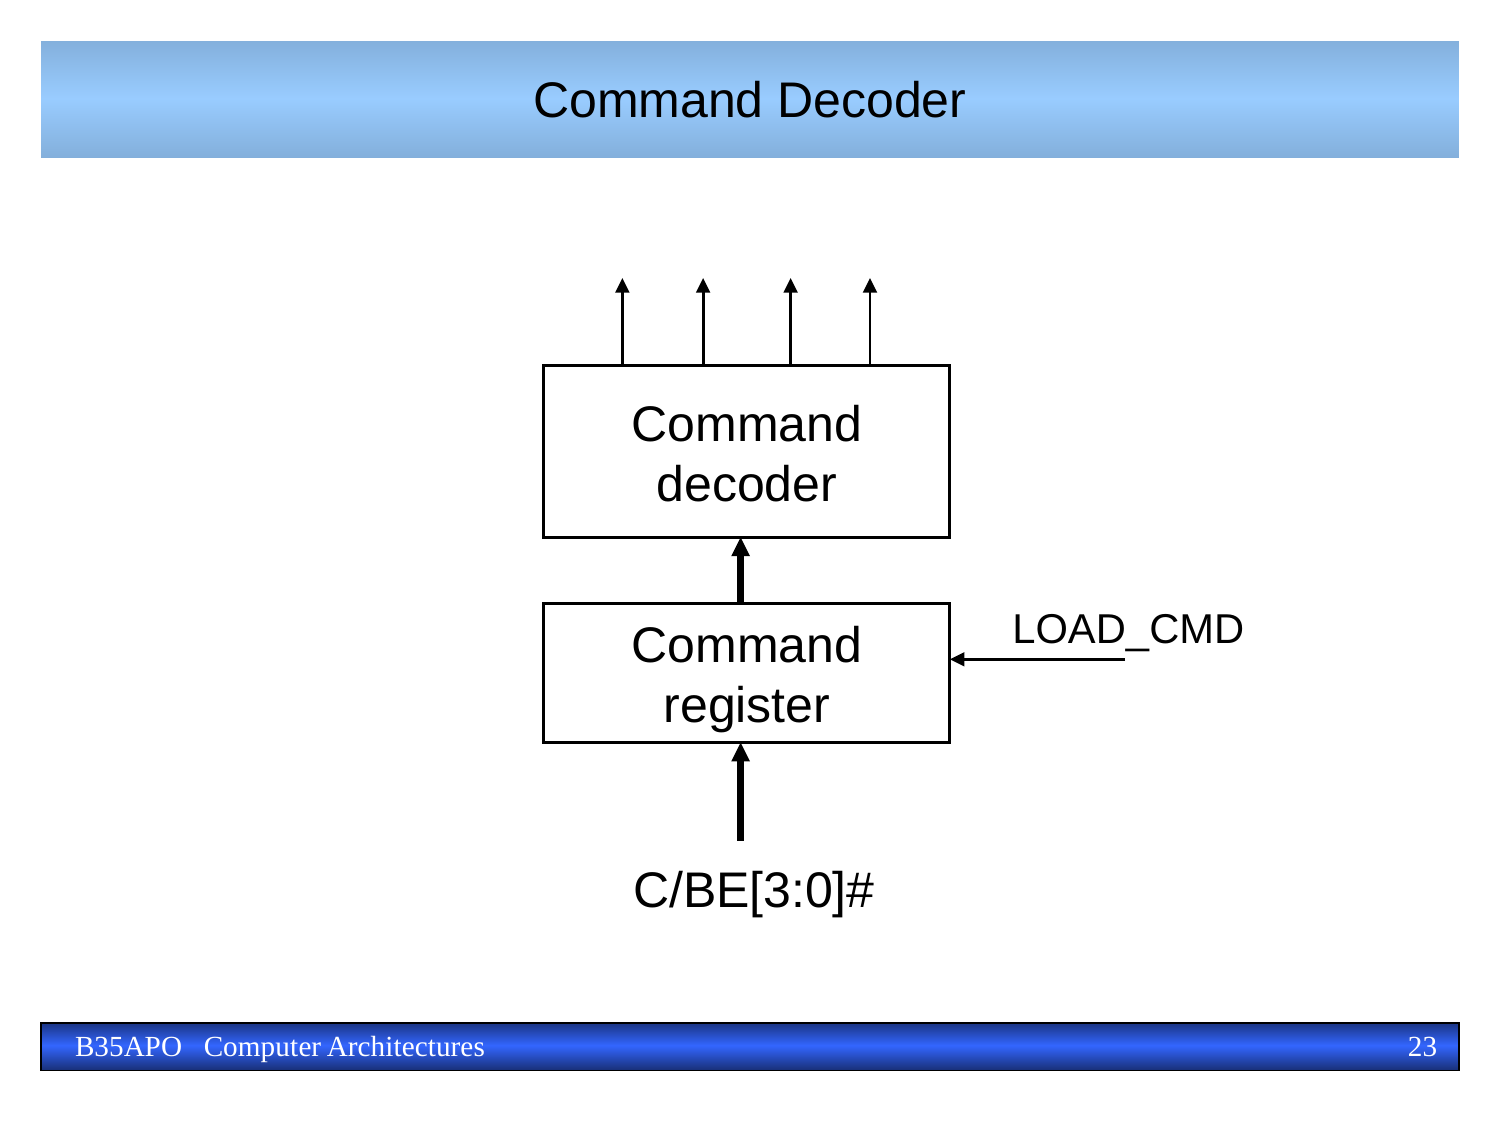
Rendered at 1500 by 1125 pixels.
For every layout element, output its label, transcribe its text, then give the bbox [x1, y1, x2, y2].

text_box Command decoder [543, 365, 950, 538]
text_box Command register [543, 603, 950, 743]
text_box C/BE[3:0]# [618, 850, 890, 926]
title Command Decoder [41, 41, 1459, 158]
text_box LOAD_CMD [997, 594, 1260, 660]
